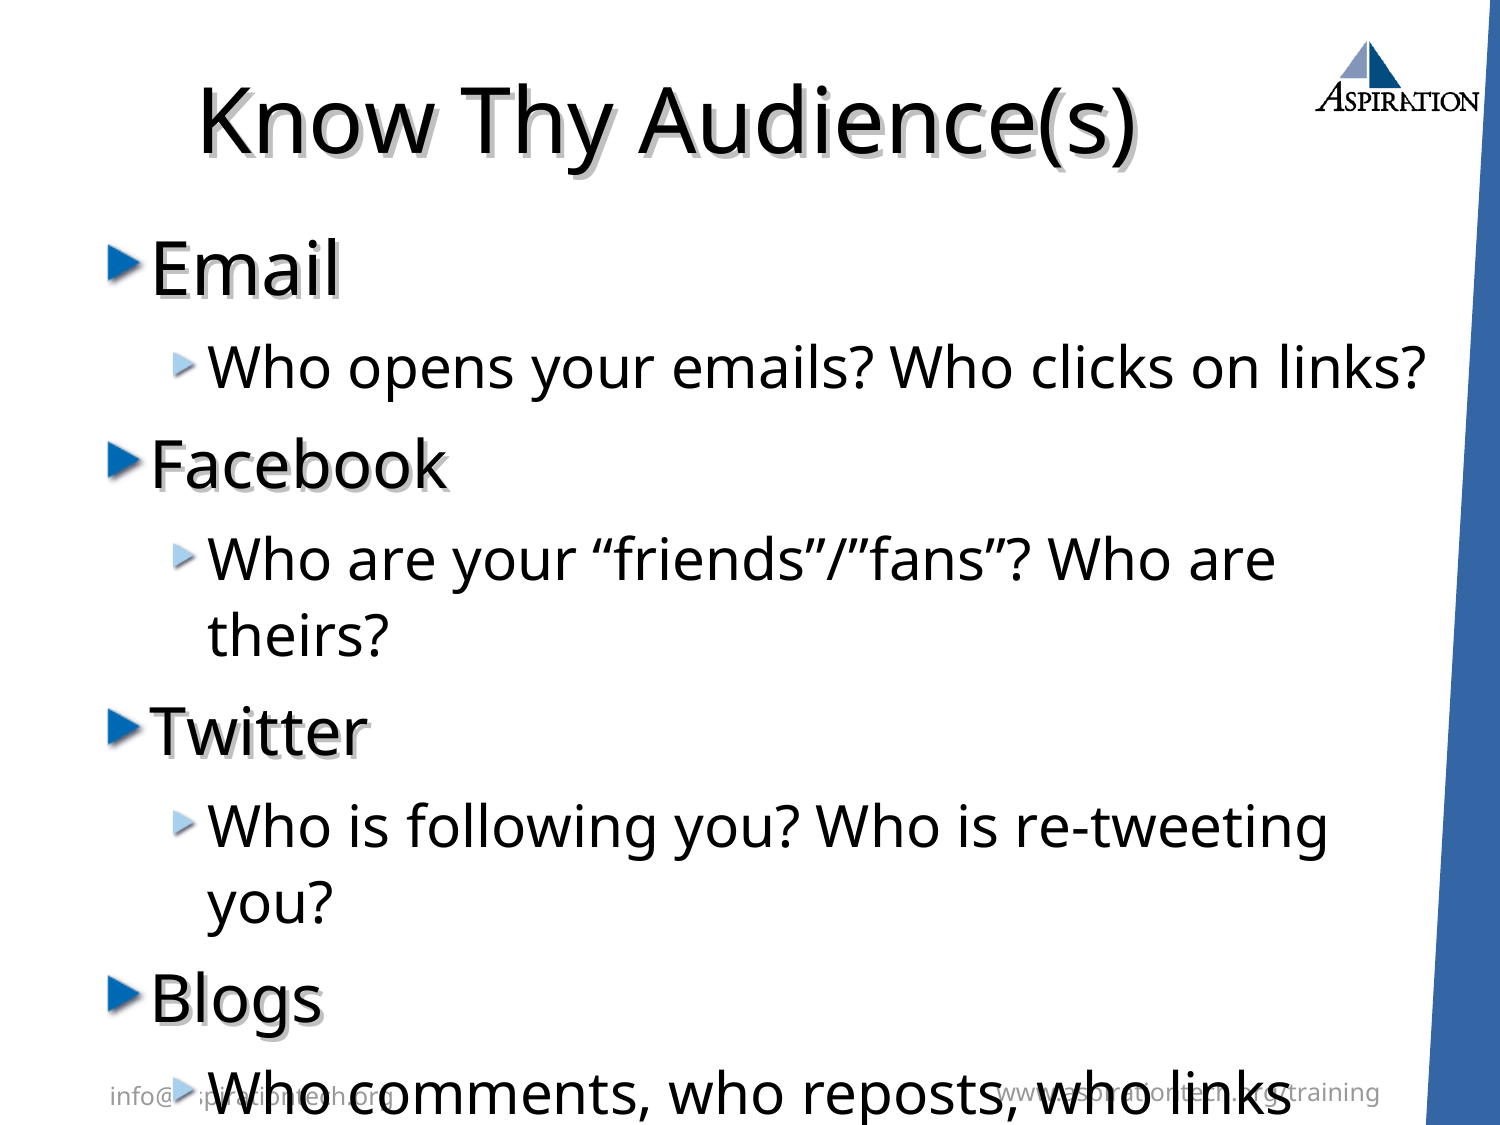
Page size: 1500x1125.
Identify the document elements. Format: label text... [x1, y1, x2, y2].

list Email Who opens your emails? Who clicks on links? Facebook Who are your “friends”/”fans”? Who are theirs? Twitter Who is following you? Who is re-tweeting you? Blogs Who comments, who reposts, who links back? Who subscribes to your feed(s) [49, 215, 1447, 1066]
picture [171, 1074, 200, 1108]
picture [1315, 41, 1480, 120]
title Know Thy Audience(s) [49, 19, 1284, 206]
